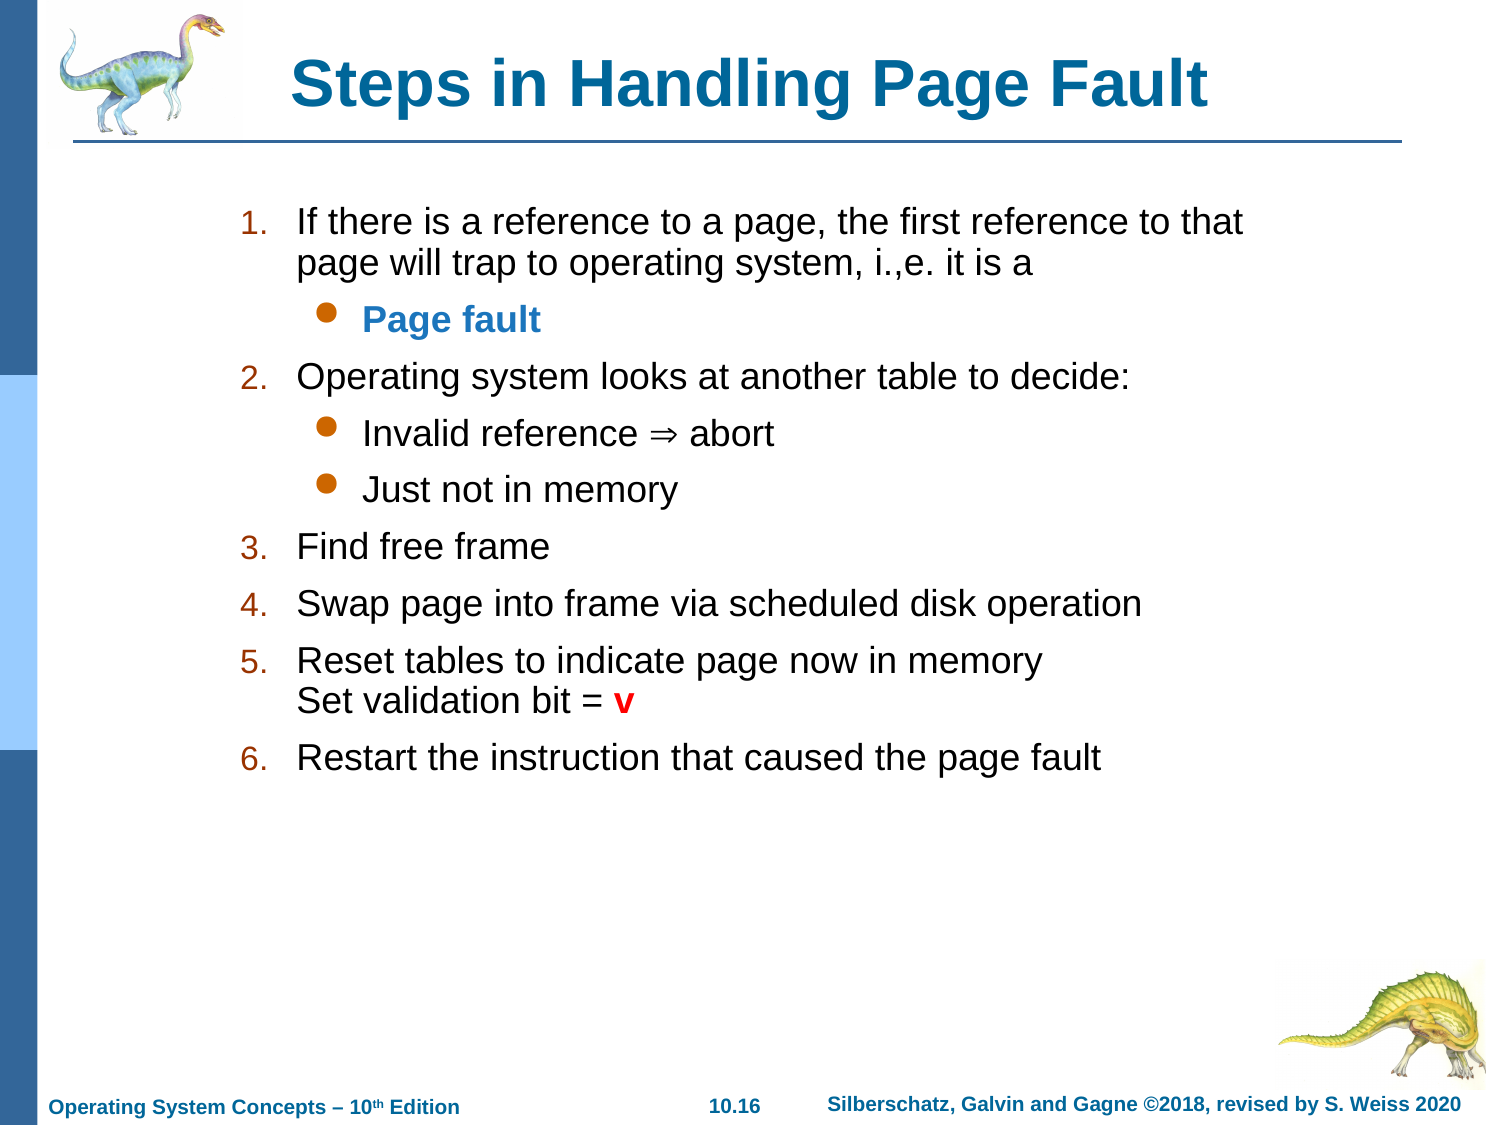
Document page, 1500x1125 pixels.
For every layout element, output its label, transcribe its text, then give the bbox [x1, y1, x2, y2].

list If there is a reference to a page, the first reference to that page will trap to operating system, i.,e. it is a Page fault Operating system looks at another table to decide: Invalid reference  abort Just not in memory Find free frame Swap page into frame via scheduled disk operation Reset tables to indicate page now in memory Set validation bit = v Restart the instruction that caused the page fault [225, 195, 1343, 886]
picture [46, 0, 243, 149]
picture [1144, 1096, 1152, 1101]
title Steps in Handling Page Fault [75, 33, 1426, 128]
picture [1275, 959, 1486, 1090]
